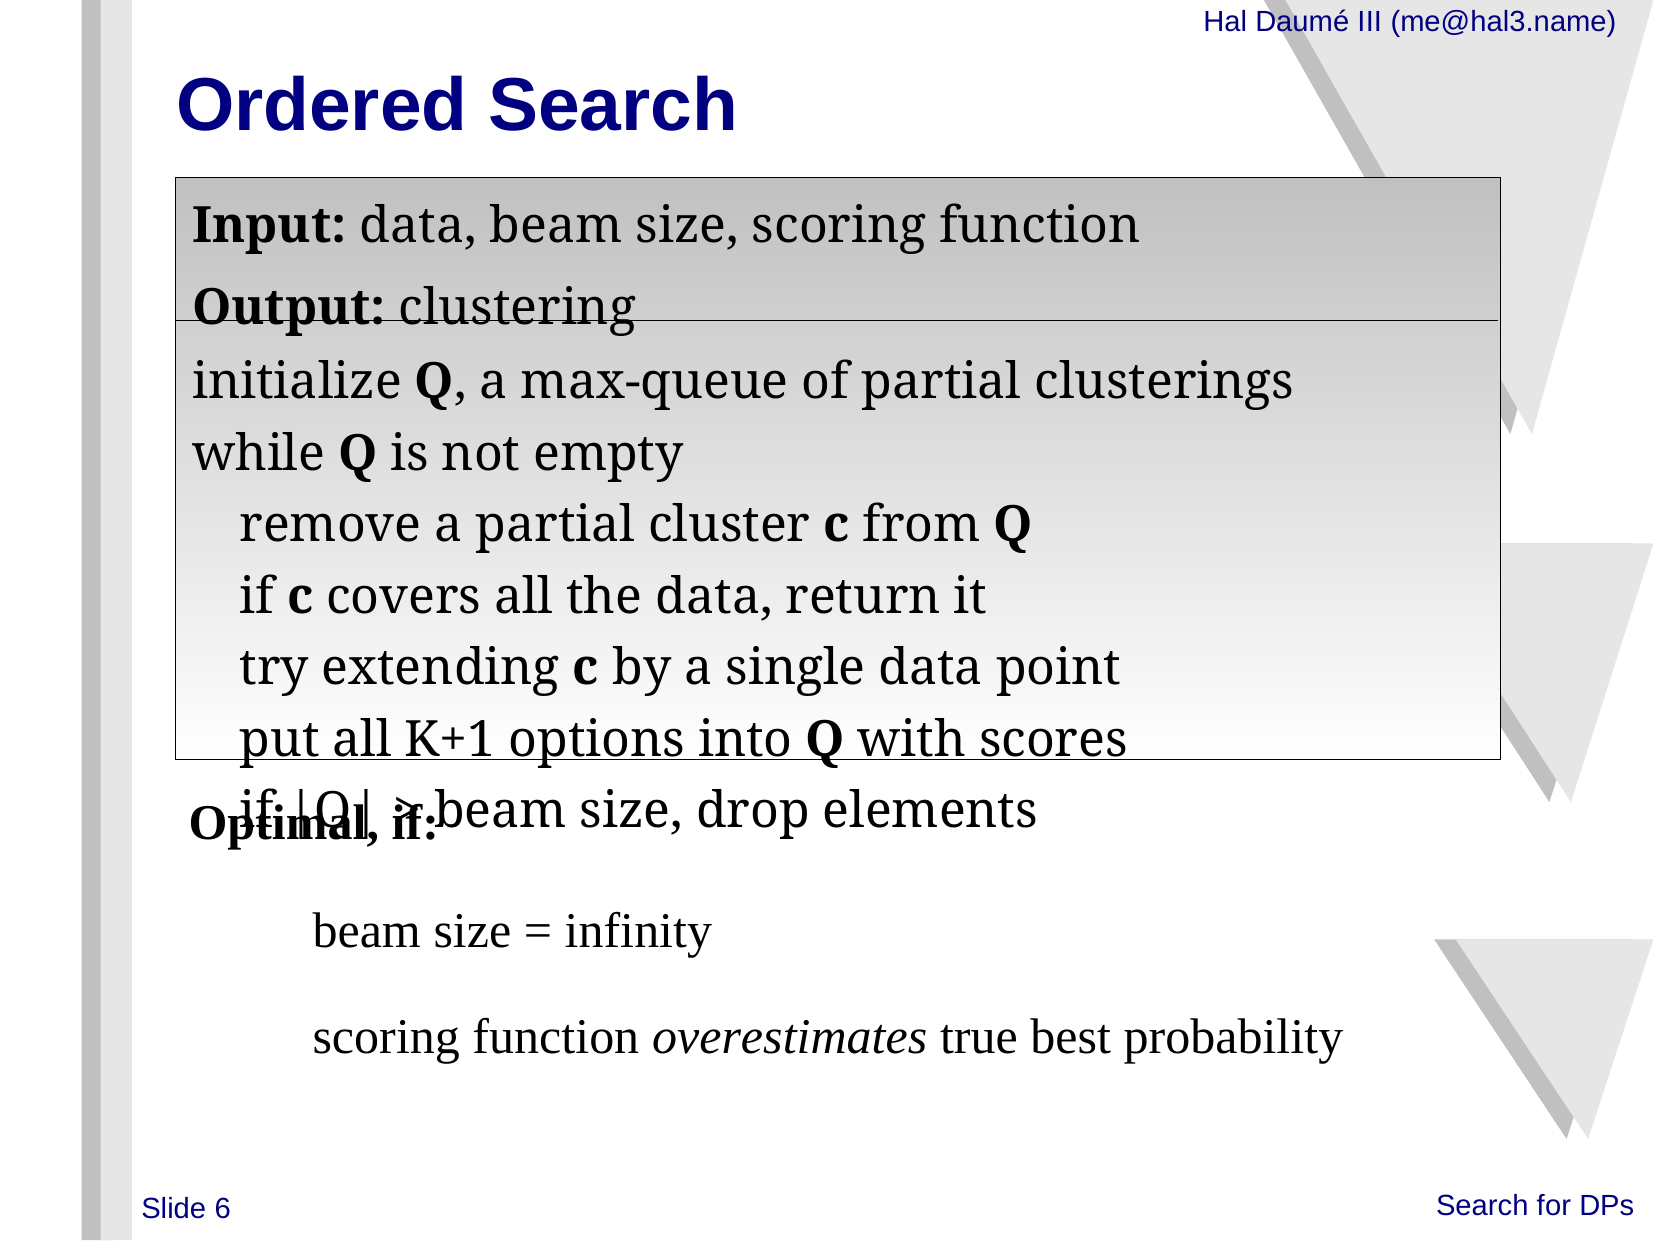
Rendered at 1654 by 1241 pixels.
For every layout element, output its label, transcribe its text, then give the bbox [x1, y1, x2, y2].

text_box beam size = infinity [312, 902, 705, 958]
list Input: data, beam size, scoring function Output: clustering initialize Q, a max-queue of partial clusterings while Q is not empty remove a partial cluster c from Q if c covers all the data, return it try extending c by a single data point put all K+1 options into Q with scores if |Q| > beam size, drop elements [180, 188, 1512, 1127]
text_box [175, 177, 1501, 320]
text_box scoring function overestimates true best probability [312, 1008, 1322, 1065]
title Ordered Search [176, 44, 1509, 166]
text_box Optimal, if: [188, 794, 435, 851]
text_box [175, 321, 180, 760]
